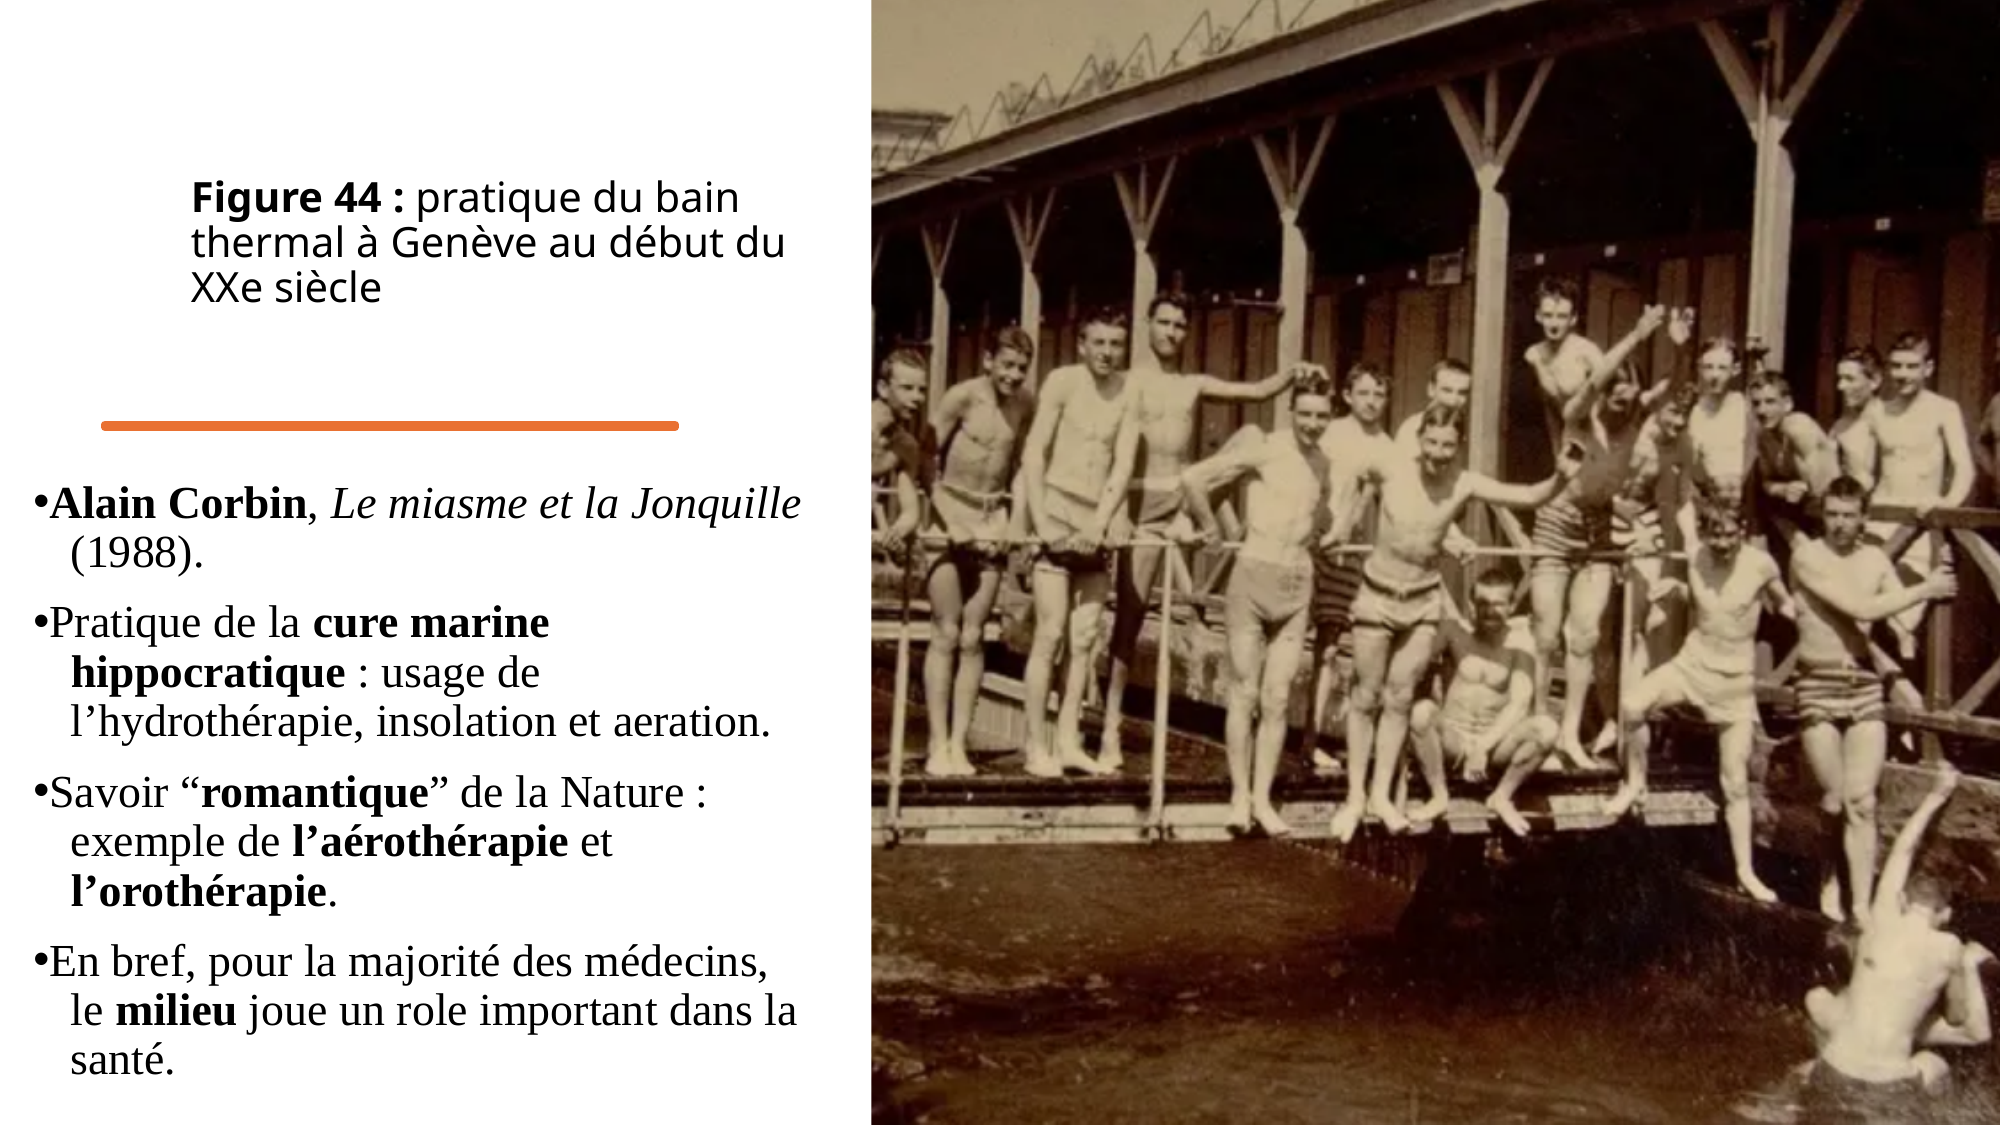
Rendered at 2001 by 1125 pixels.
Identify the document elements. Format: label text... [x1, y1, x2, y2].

list Alain Corbin, Le miasme et la Jonquille (1988). Pratique de la cure marine hippocratique : usage de l’hydrothérapie, insolation et aeration. Savoir “romantique” de la Nature : exemple de l’aérothérapie et l’orothérapie. En bref, pour la majorité des médecins, le milieu joue un role important dans la santé. [18, 471, 822, 1125]
title Figure 44 : pratique du bain thermal à Genève au début du XXe siècle [175, 58, 871, 380]
picture [871, 0, 2000, 1125]
text_box [0, 0, 871, 1125]
